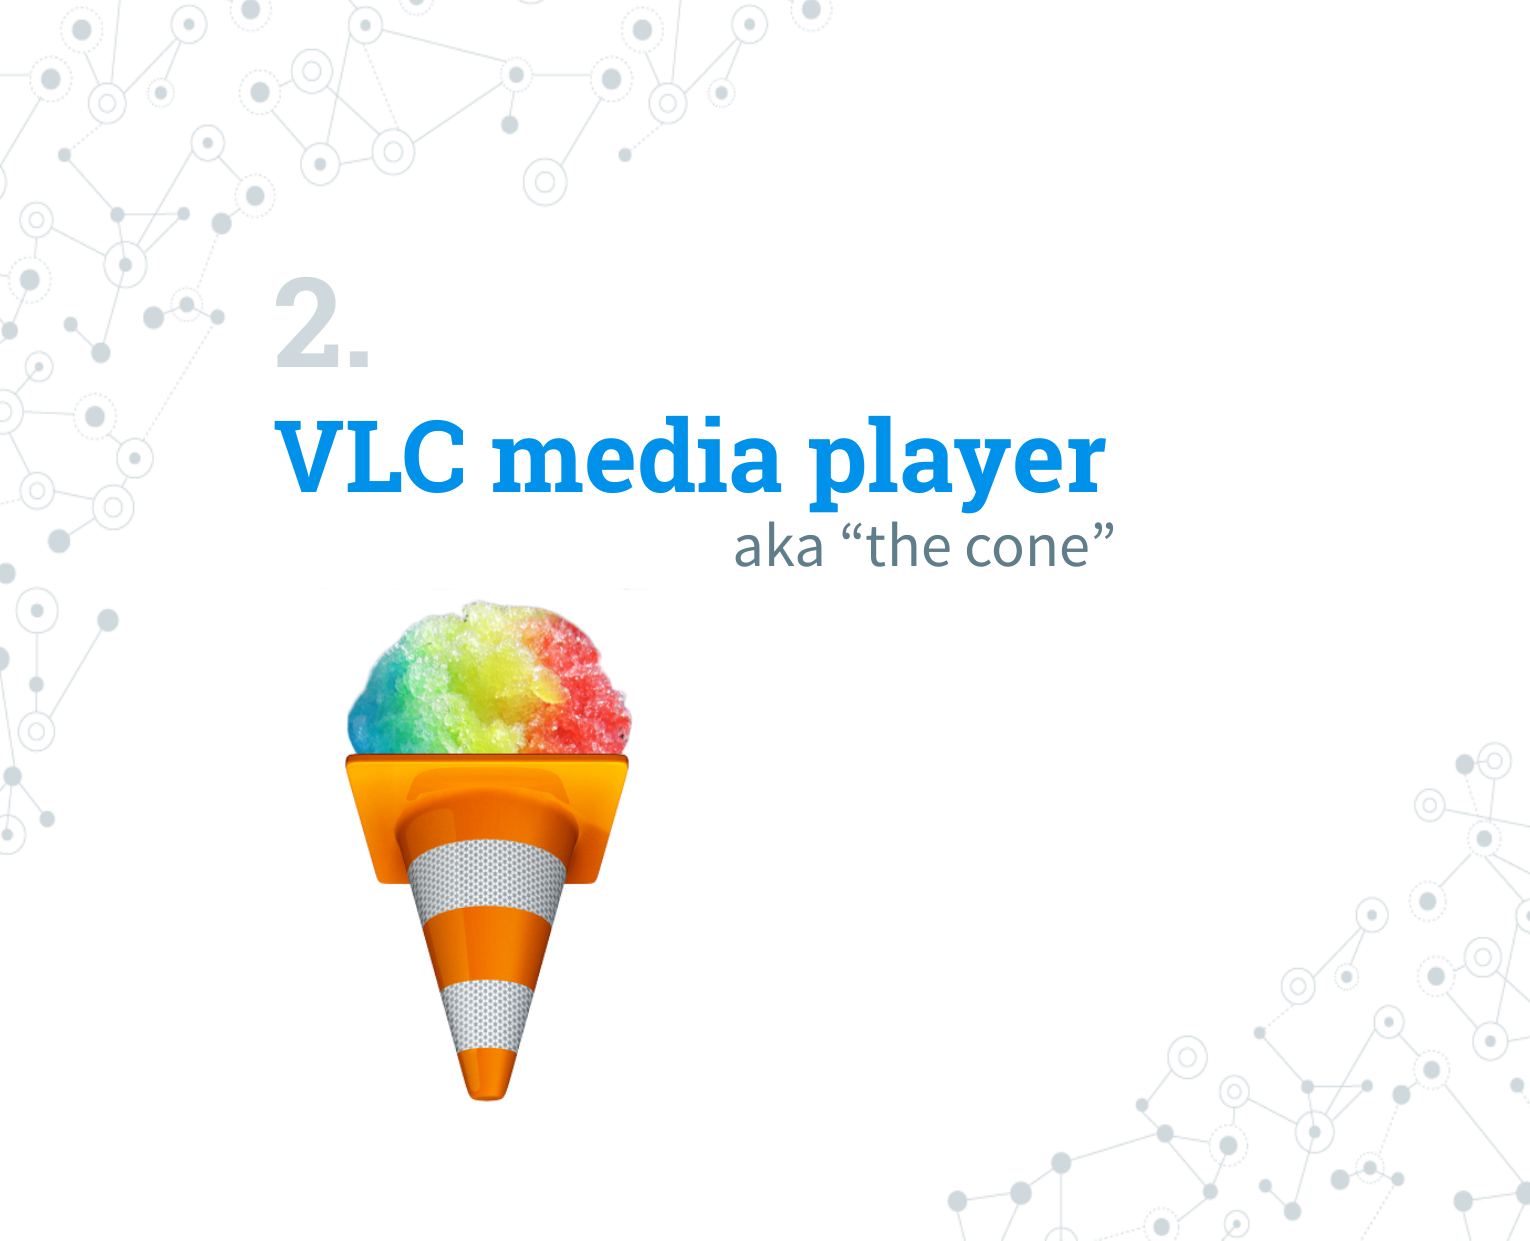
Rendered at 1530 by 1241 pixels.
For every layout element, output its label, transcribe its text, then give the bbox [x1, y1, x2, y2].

title 2. VLC media player [258, 368, 1235, 648]
picture [0, 0, 1530, 1241]
subtitle aka “the cone” [717, 489, 1224, 596]
